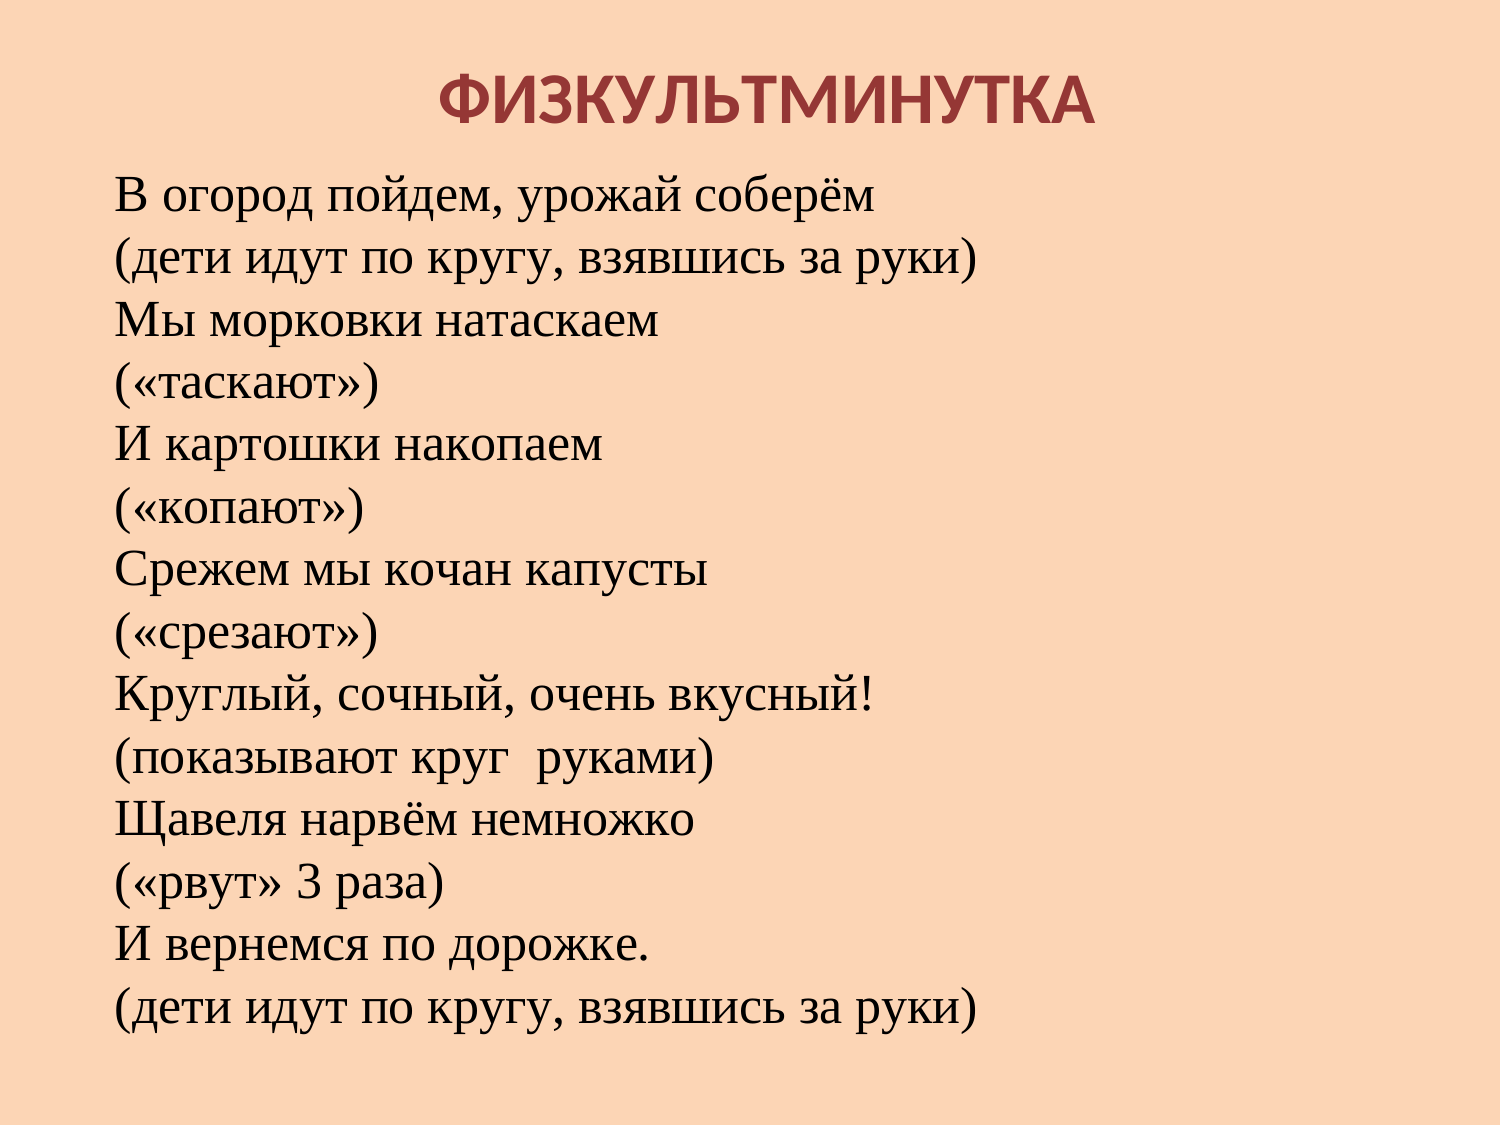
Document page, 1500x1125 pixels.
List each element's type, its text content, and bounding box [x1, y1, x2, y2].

text_box ФИЗКУЛЬТМИНУТКА [76, 42, 1459, 146]
text_box В огород пойдем, урожай соберём (дети идут по кругу, взявшись за руки) Мы морковки натаскаем («таскают») И картошки накопаем («копают») Срежем мы кочан капусты («срезают») Круглый, сочный, очень вкусный! (показывают круг руками) Щавеля нарвём немножко («рвут» 3 раза) И вернемся по дорожке. (дети идут по кругу, взявшись за руки) [100, 151, 1105, 1042]
